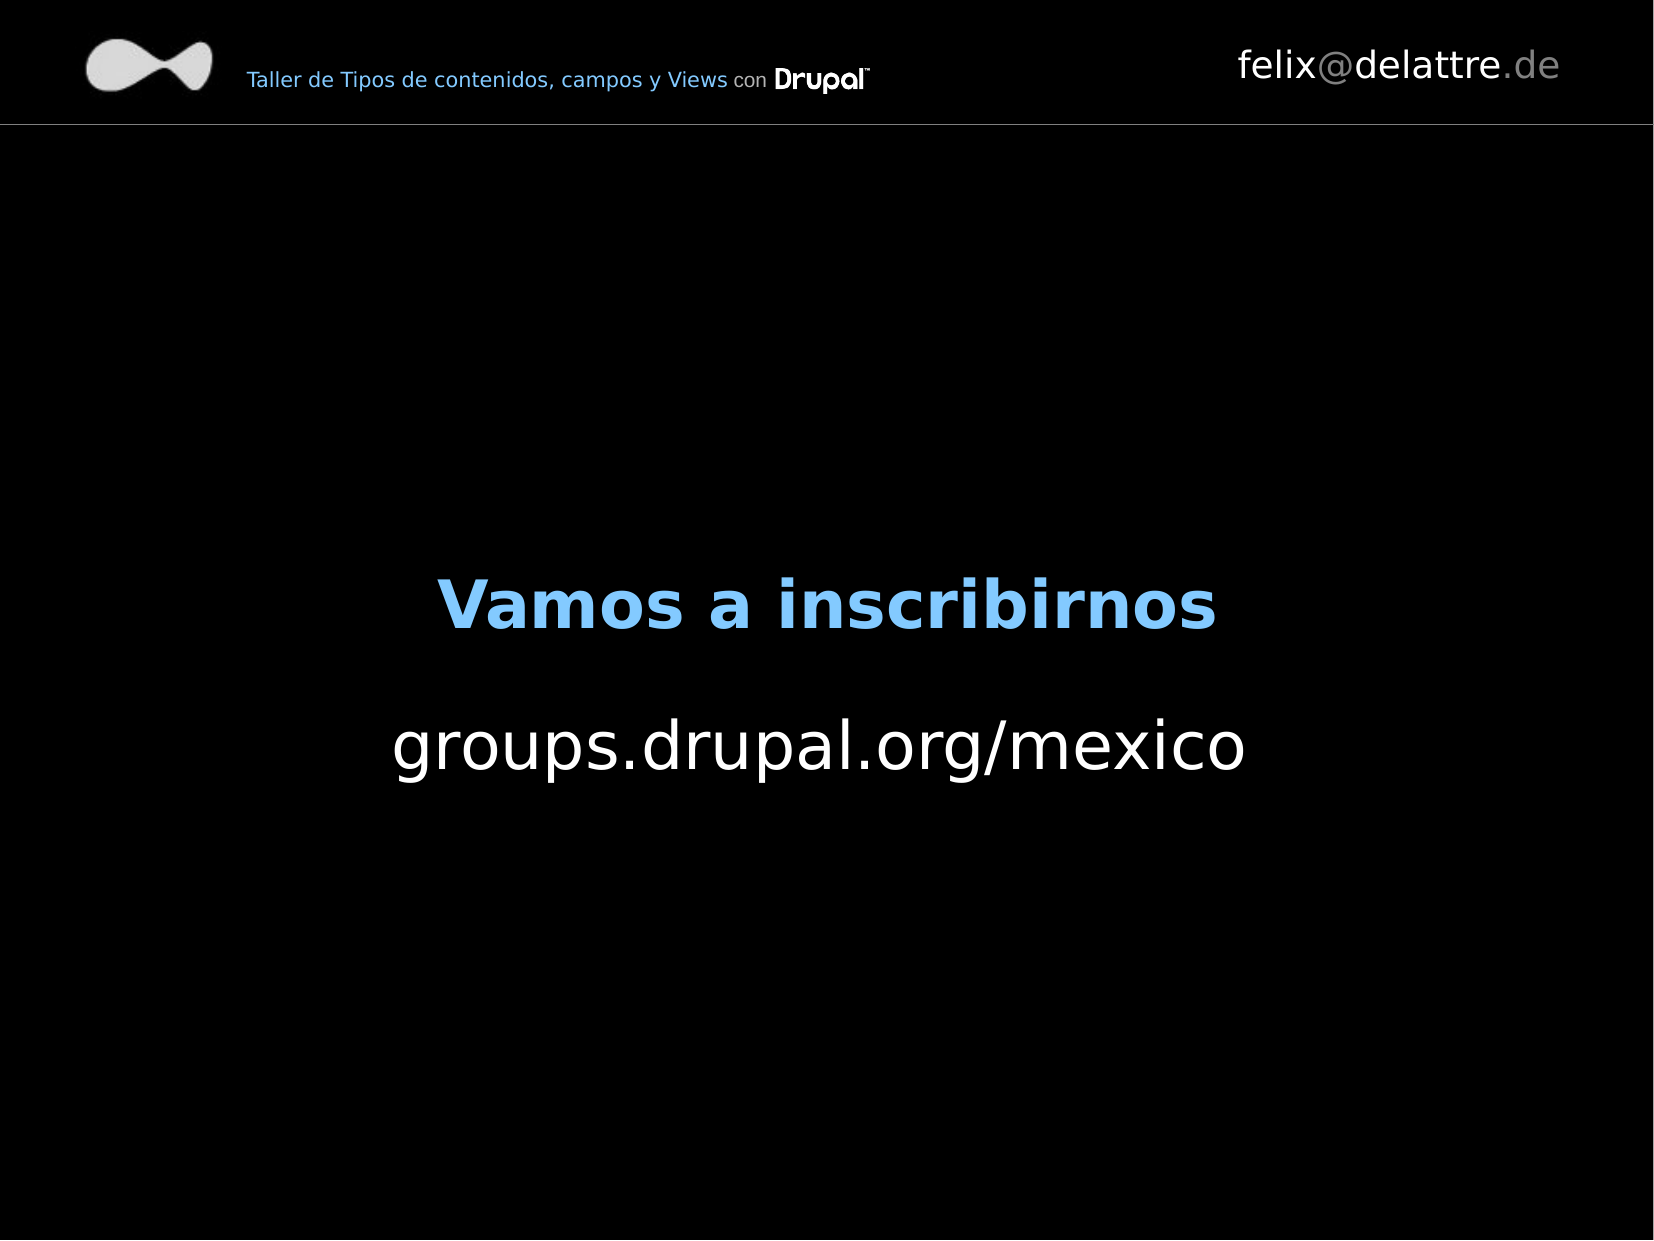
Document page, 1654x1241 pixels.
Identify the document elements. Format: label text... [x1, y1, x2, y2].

text_box groups.drupal.org/mexico [377, 700, 1264, 793]
text_box Vamos a inscribirnos [422, 558, 1235, 652]
picture [62, 31, 229, 104]
